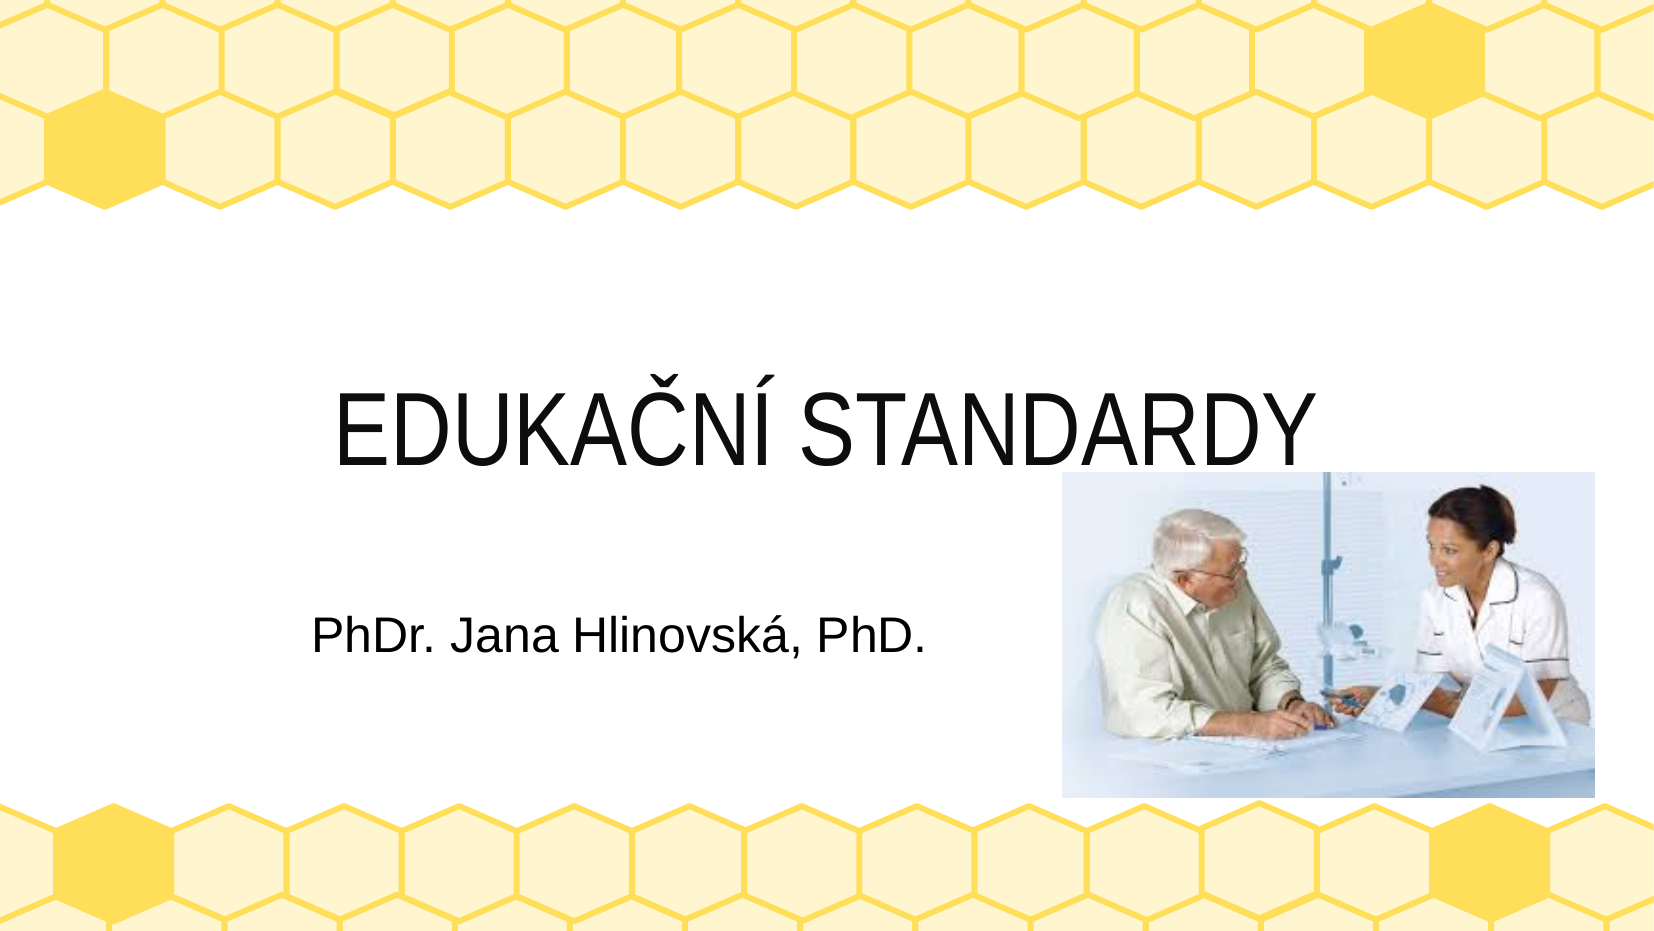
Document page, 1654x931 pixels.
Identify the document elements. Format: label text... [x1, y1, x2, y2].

title EDUKAČNÍ STANDARDY [88, 324, 1565, 532]
subtitle PhDr. Jana Hlinovská, PhD. [88, 561, 1062, 709]
picture [1062, 472, 1595, 798]
